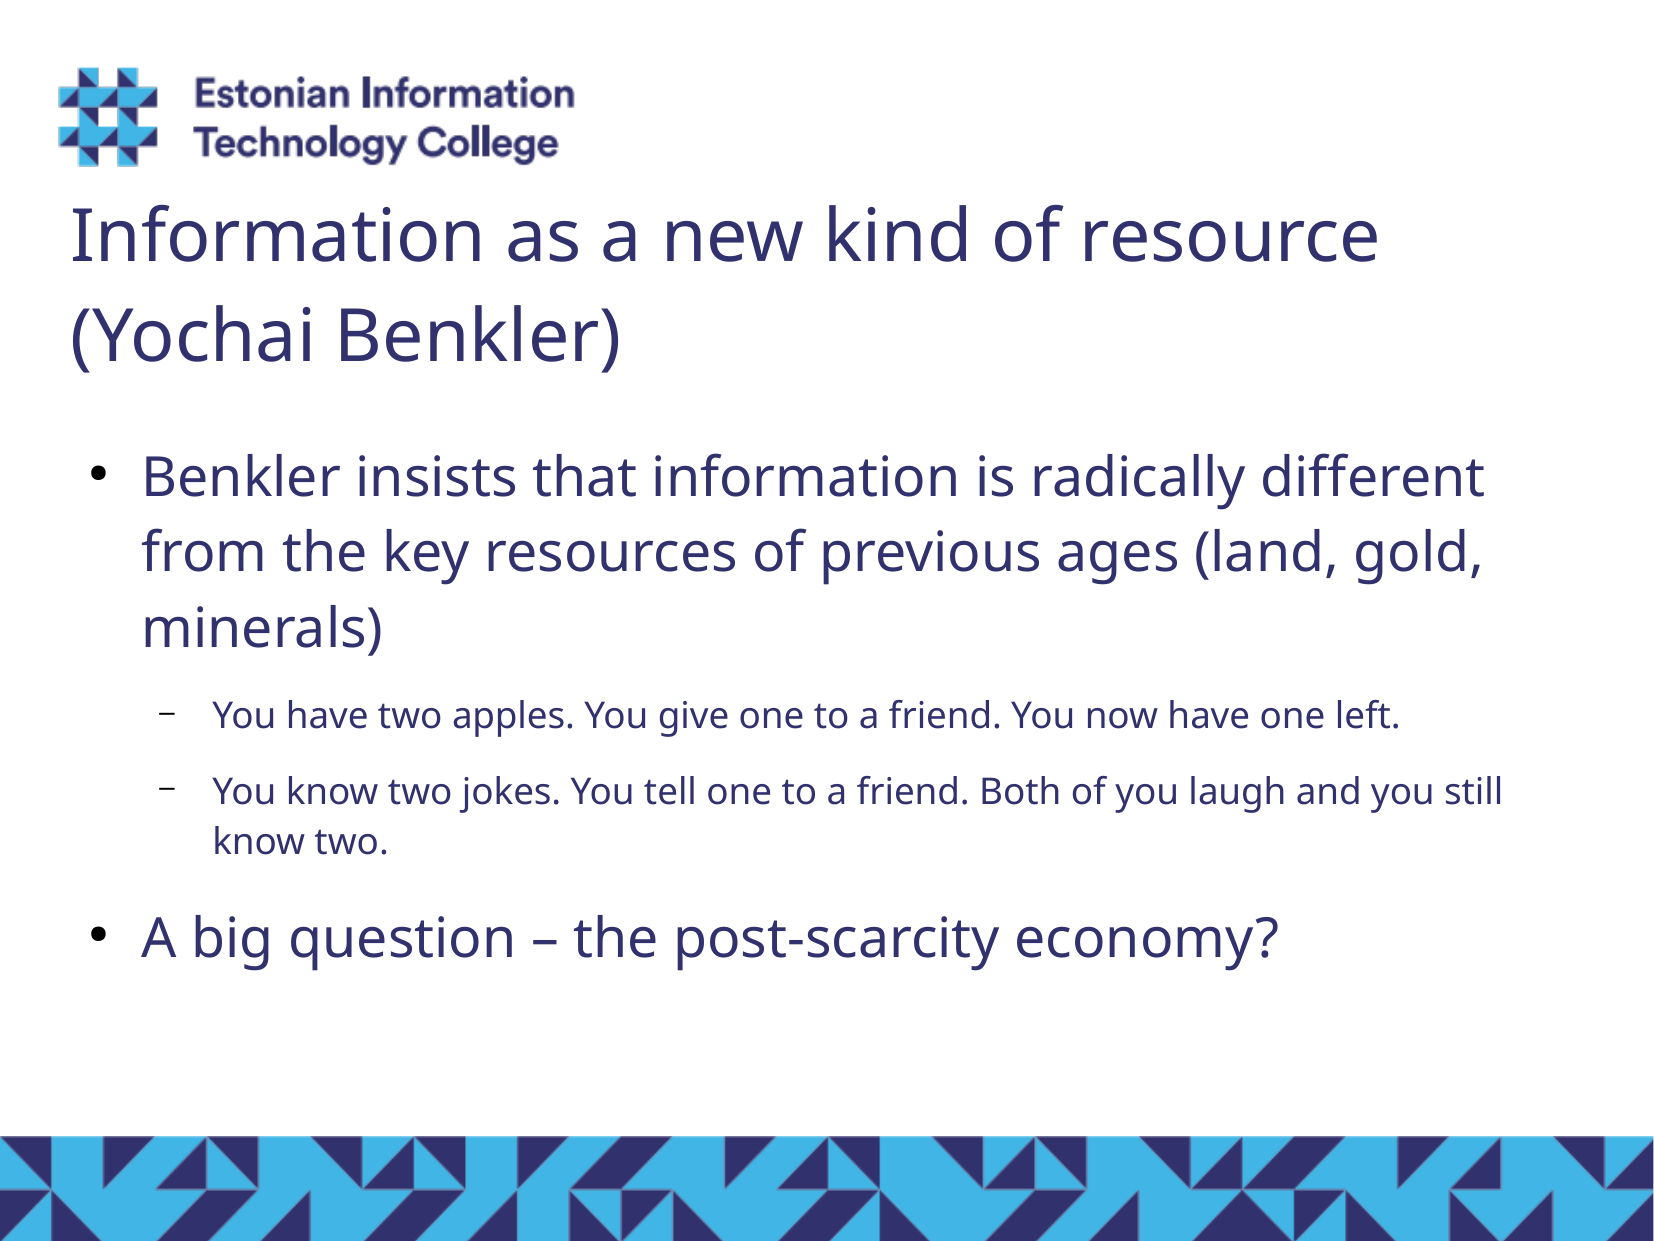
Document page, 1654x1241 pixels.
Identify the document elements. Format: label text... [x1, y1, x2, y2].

title Information as a new kind of resource (Yochai Benkler) [70, 175, 1560, 390]
list Benkler insists that information is radically different from the key resources of previous ages (land, gold, minerals) You have two apples. You give one to a friend. You now have one left. You know two jokes. You tell one to a friend. Both of you laugh and you still know two. A big question – the post-scarcity economy? [70, 437, 1559, 1241]
